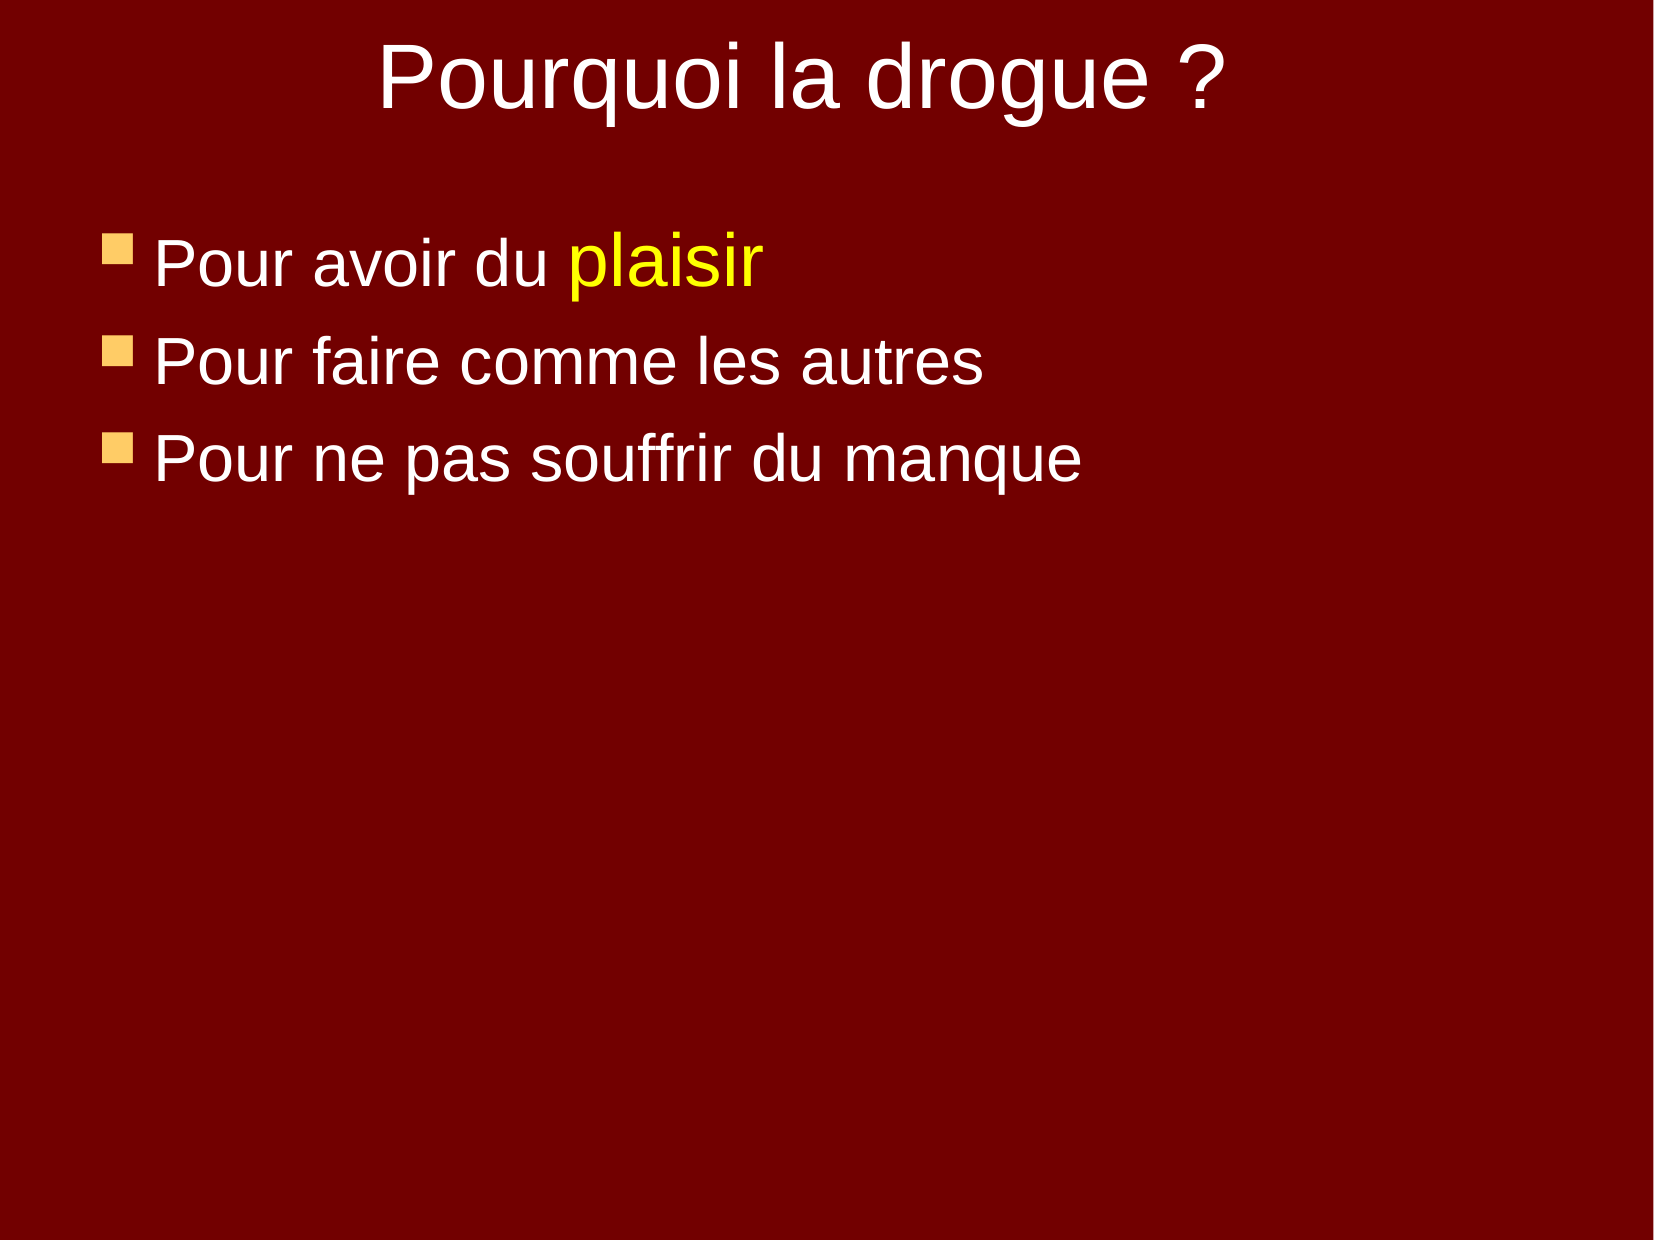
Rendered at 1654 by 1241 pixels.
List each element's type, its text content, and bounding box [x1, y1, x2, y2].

list Pour avoir du plaisir Pour faire comme les autres Pour ne pas souffrir du manque [82, 203, 1571, 1241]
title Pourquoi la drogue ? [58, 0, 1547, 176]
